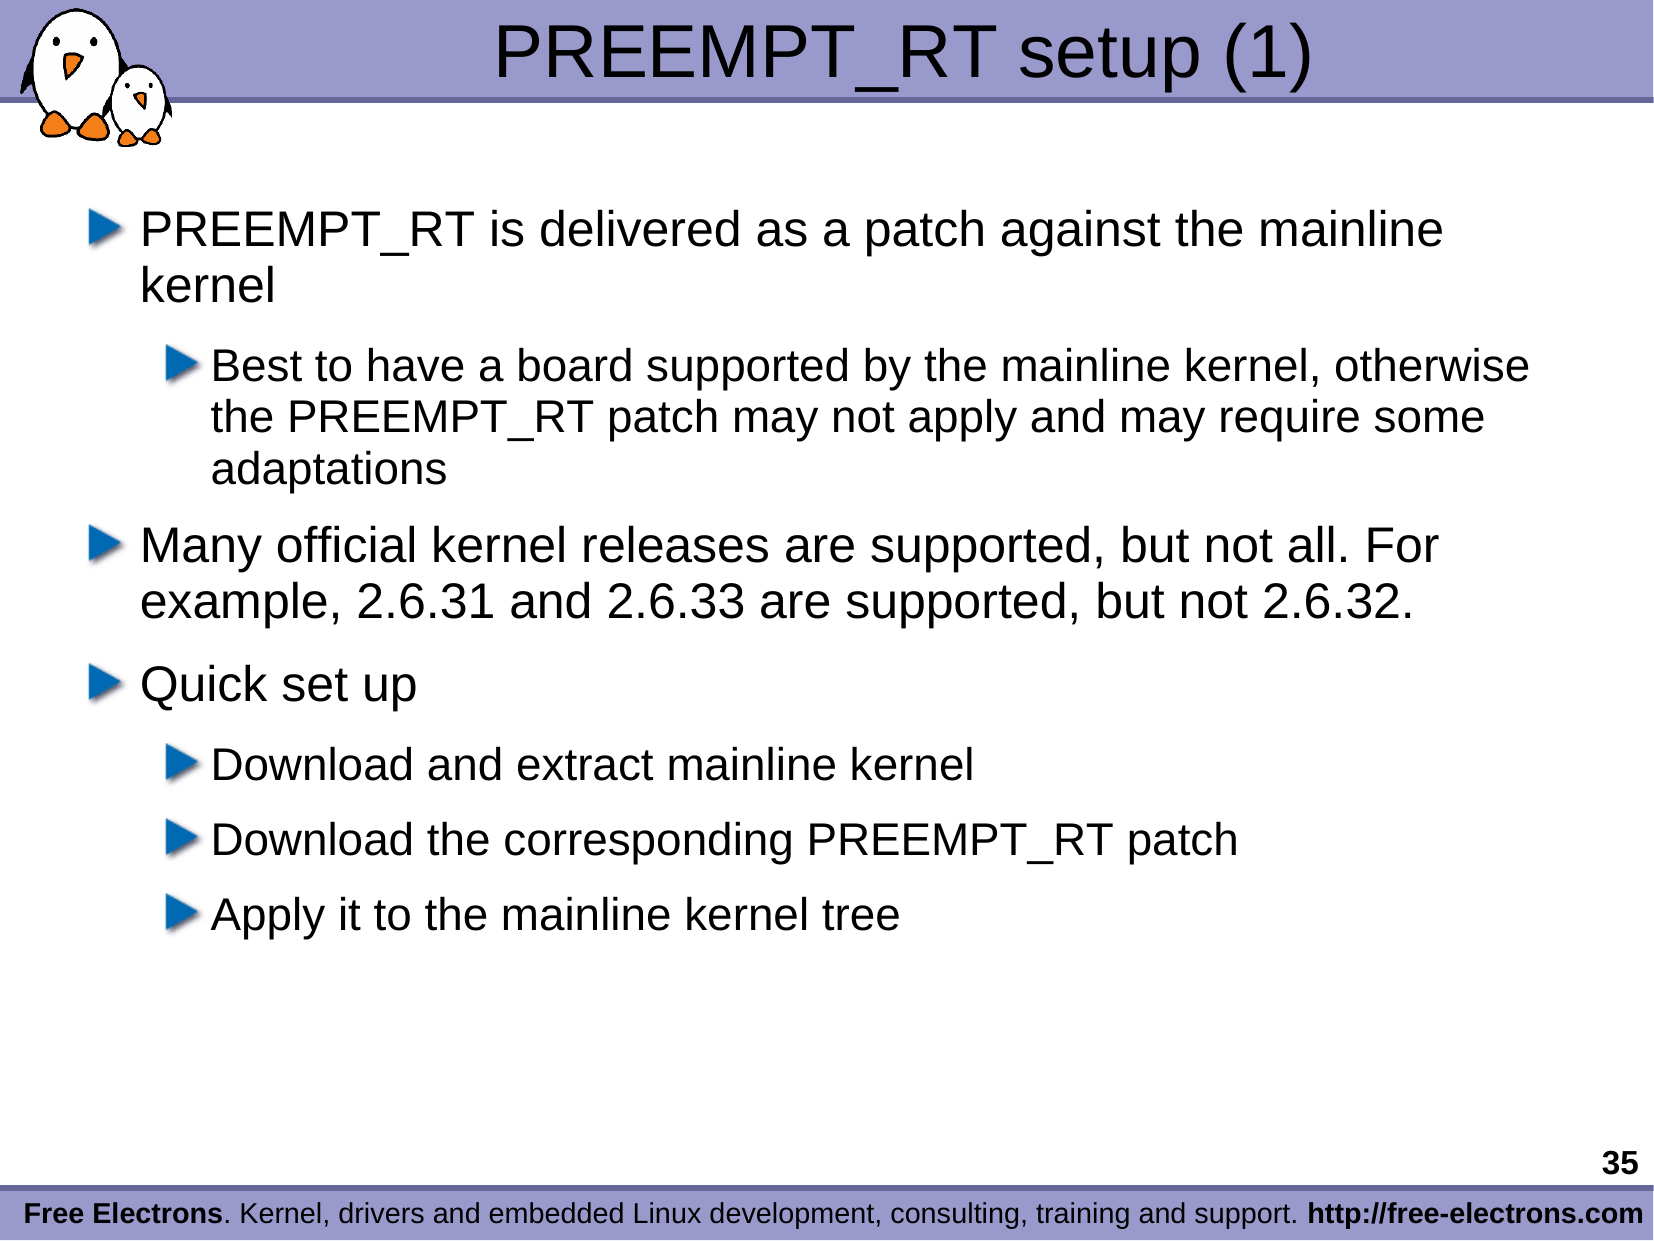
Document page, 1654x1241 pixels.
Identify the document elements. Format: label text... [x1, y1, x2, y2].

picture [20, 8, 172, 147]
title PREEMPT_RT setup (1) [178, 4, 1631, 98]
list PREEMPT_RT is delivered as a patch against the mainline kernel Best to have a board supported by the mainline kernel, otherwise the PREEMPT_RT patch may not apply and may require some adaptations Many official kernel releases are supported, but not all. For example, 2.6.31 and 2.6.33 are supported, but not 2.6.32. Quick set up Download and extract mainline kernel Download the corresponding PREEMPT_RT patch Apply it to the mainline kernel tree [68, 201, 1592, 1118]
